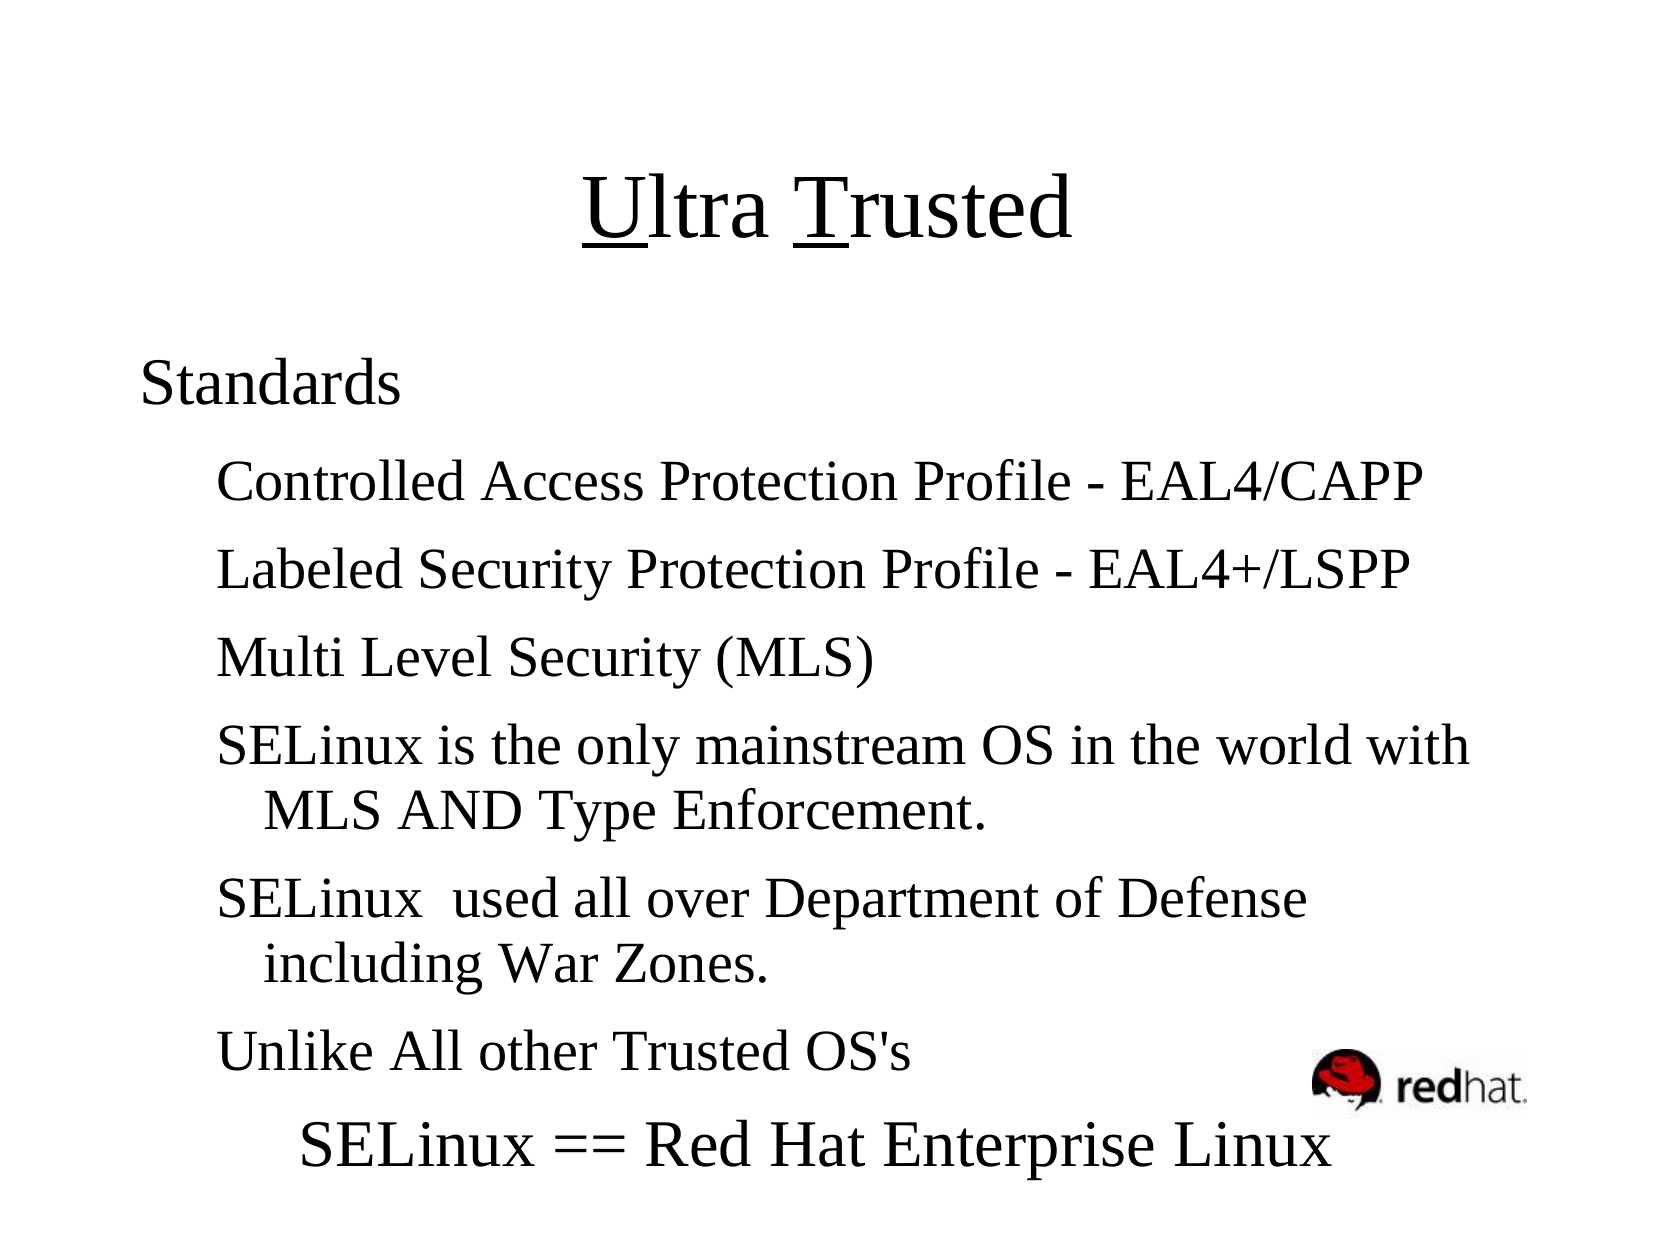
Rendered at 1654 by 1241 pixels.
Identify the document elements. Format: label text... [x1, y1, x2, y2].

title Ultra Trusted [121, 102, 1534, 311]
list Standards Controlled Access Protection Profile - EAL4/CAPP Labeled Security Protection Profile - EAL4+/LSPP Multi Level Security (MLS) SELinux is the only mainstream OS in the world with MLS AND Type Enforcement. SELinux used all over Department of Defense including War Zones. Unlike All other Trusted OS's SELinux == Red Hat Enterprise Linux [121, 344, 1534, 1181]
